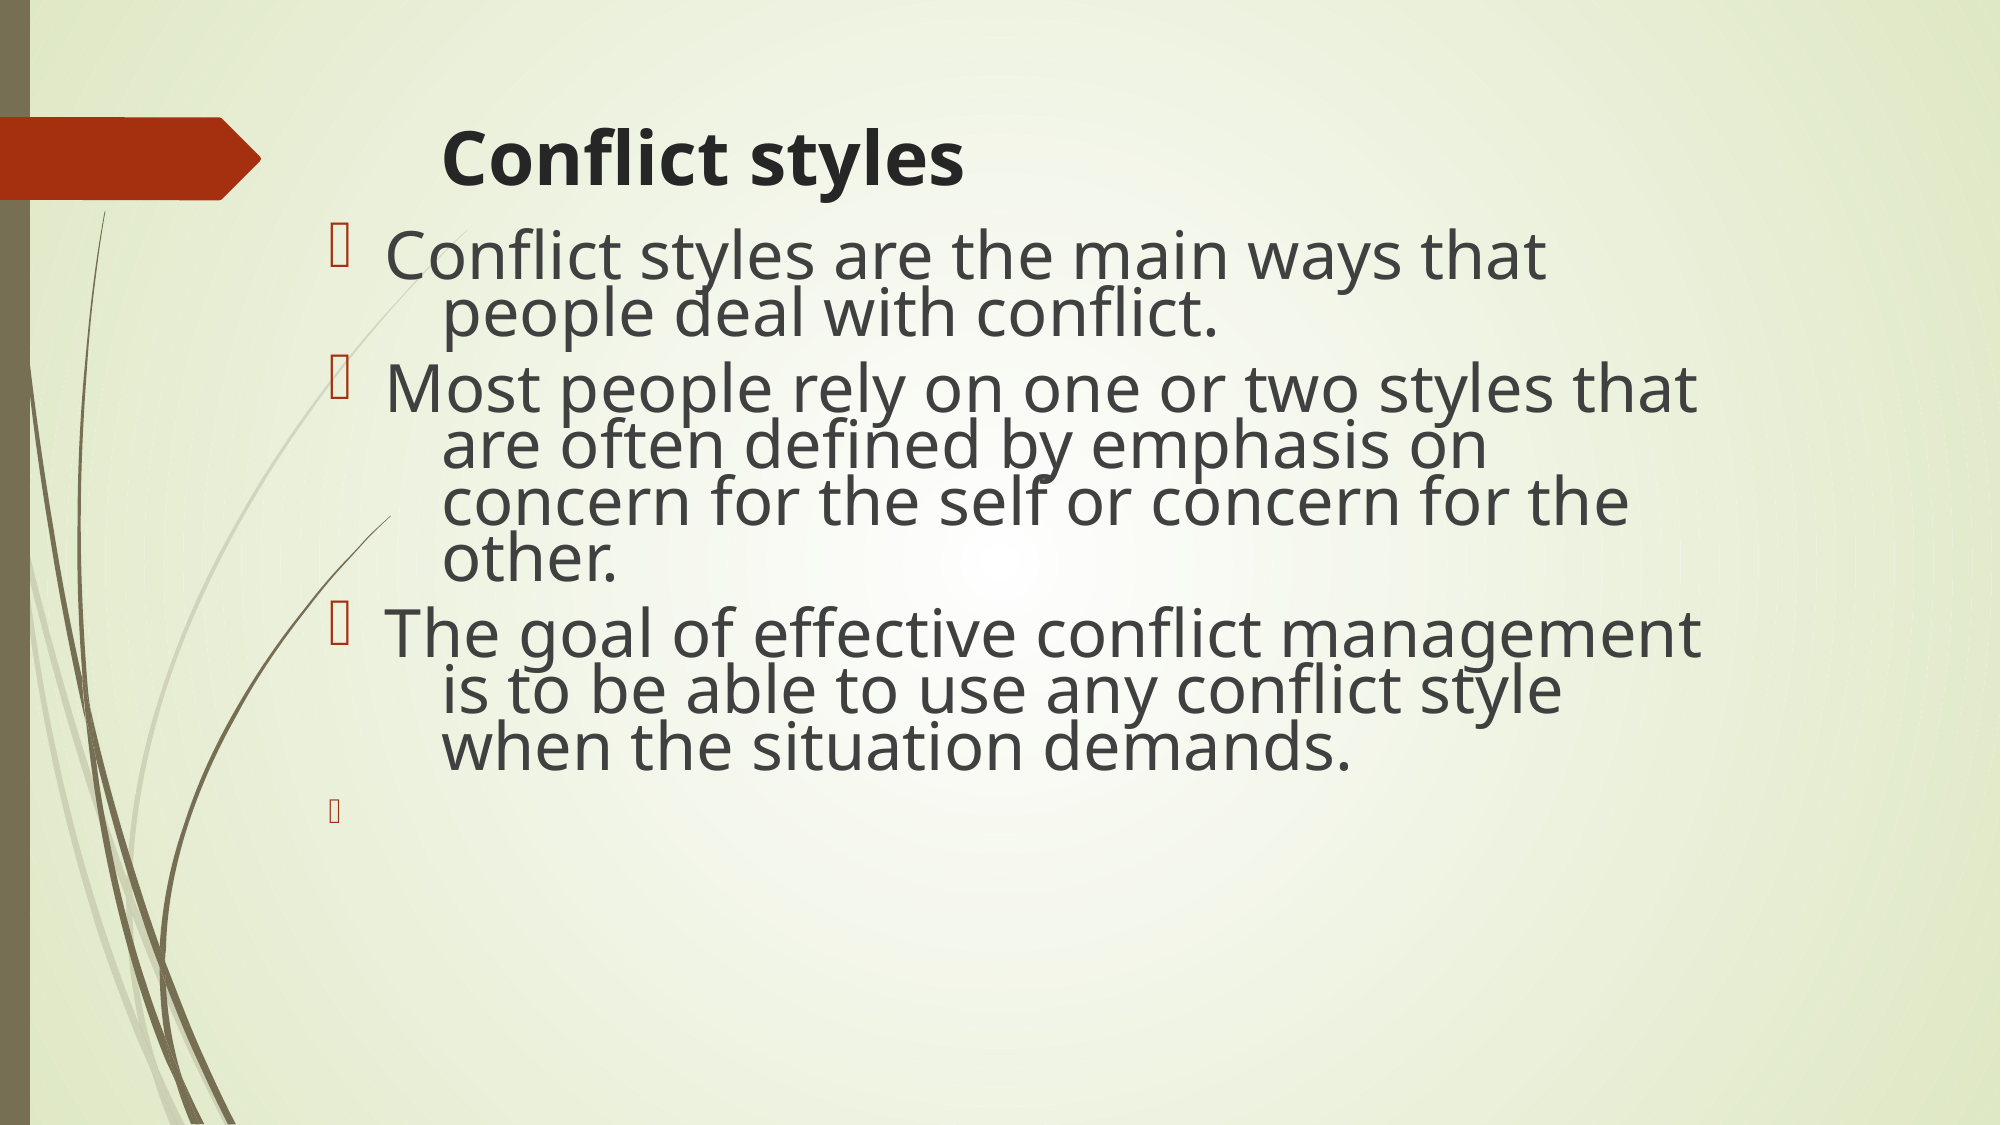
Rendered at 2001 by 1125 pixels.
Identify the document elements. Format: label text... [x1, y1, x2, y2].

list Conflict styles are the main ways that people deal with conflict. Most people rely on one or two styles that are often defined by emphasis on concern for the self or concern for the other. The goal of effective conflict management is to be able to use any conflict style when the situation demands. [313, 227, 1751, 903]
title Conflict styles [425, 102, 1888, 313]
